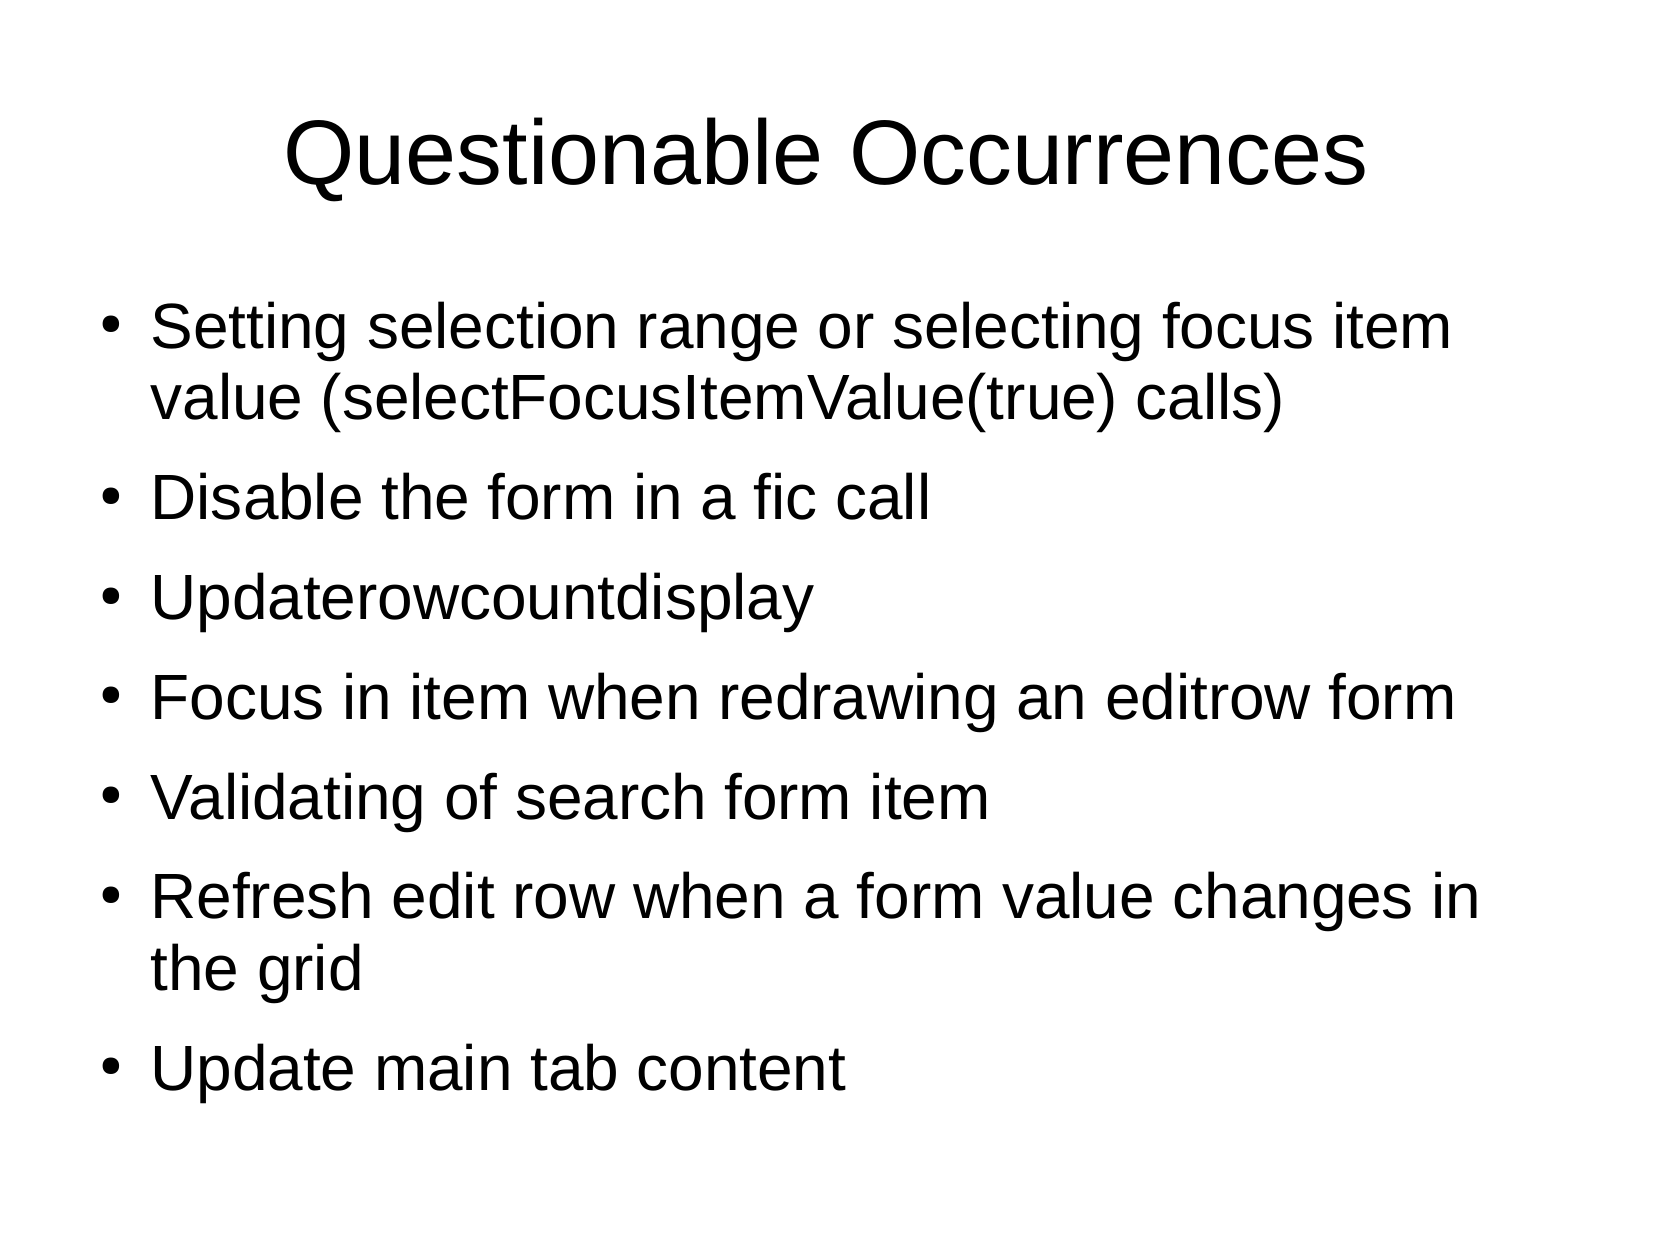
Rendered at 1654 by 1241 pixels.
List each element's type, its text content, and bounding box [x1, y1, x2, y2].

title Questionable Occurrences [82, 49, 1571, 257]
list Setting selection range or selecting focus item value (selectFocusItemValue(true) calls) Disable the form in a fic call Updaterowcountdisplay Focus in item when redrawing an editrow form Validating of search form item Refresh edit row when a form value changes in the grid Update main tab content [82, 290, 1571, 1109]
